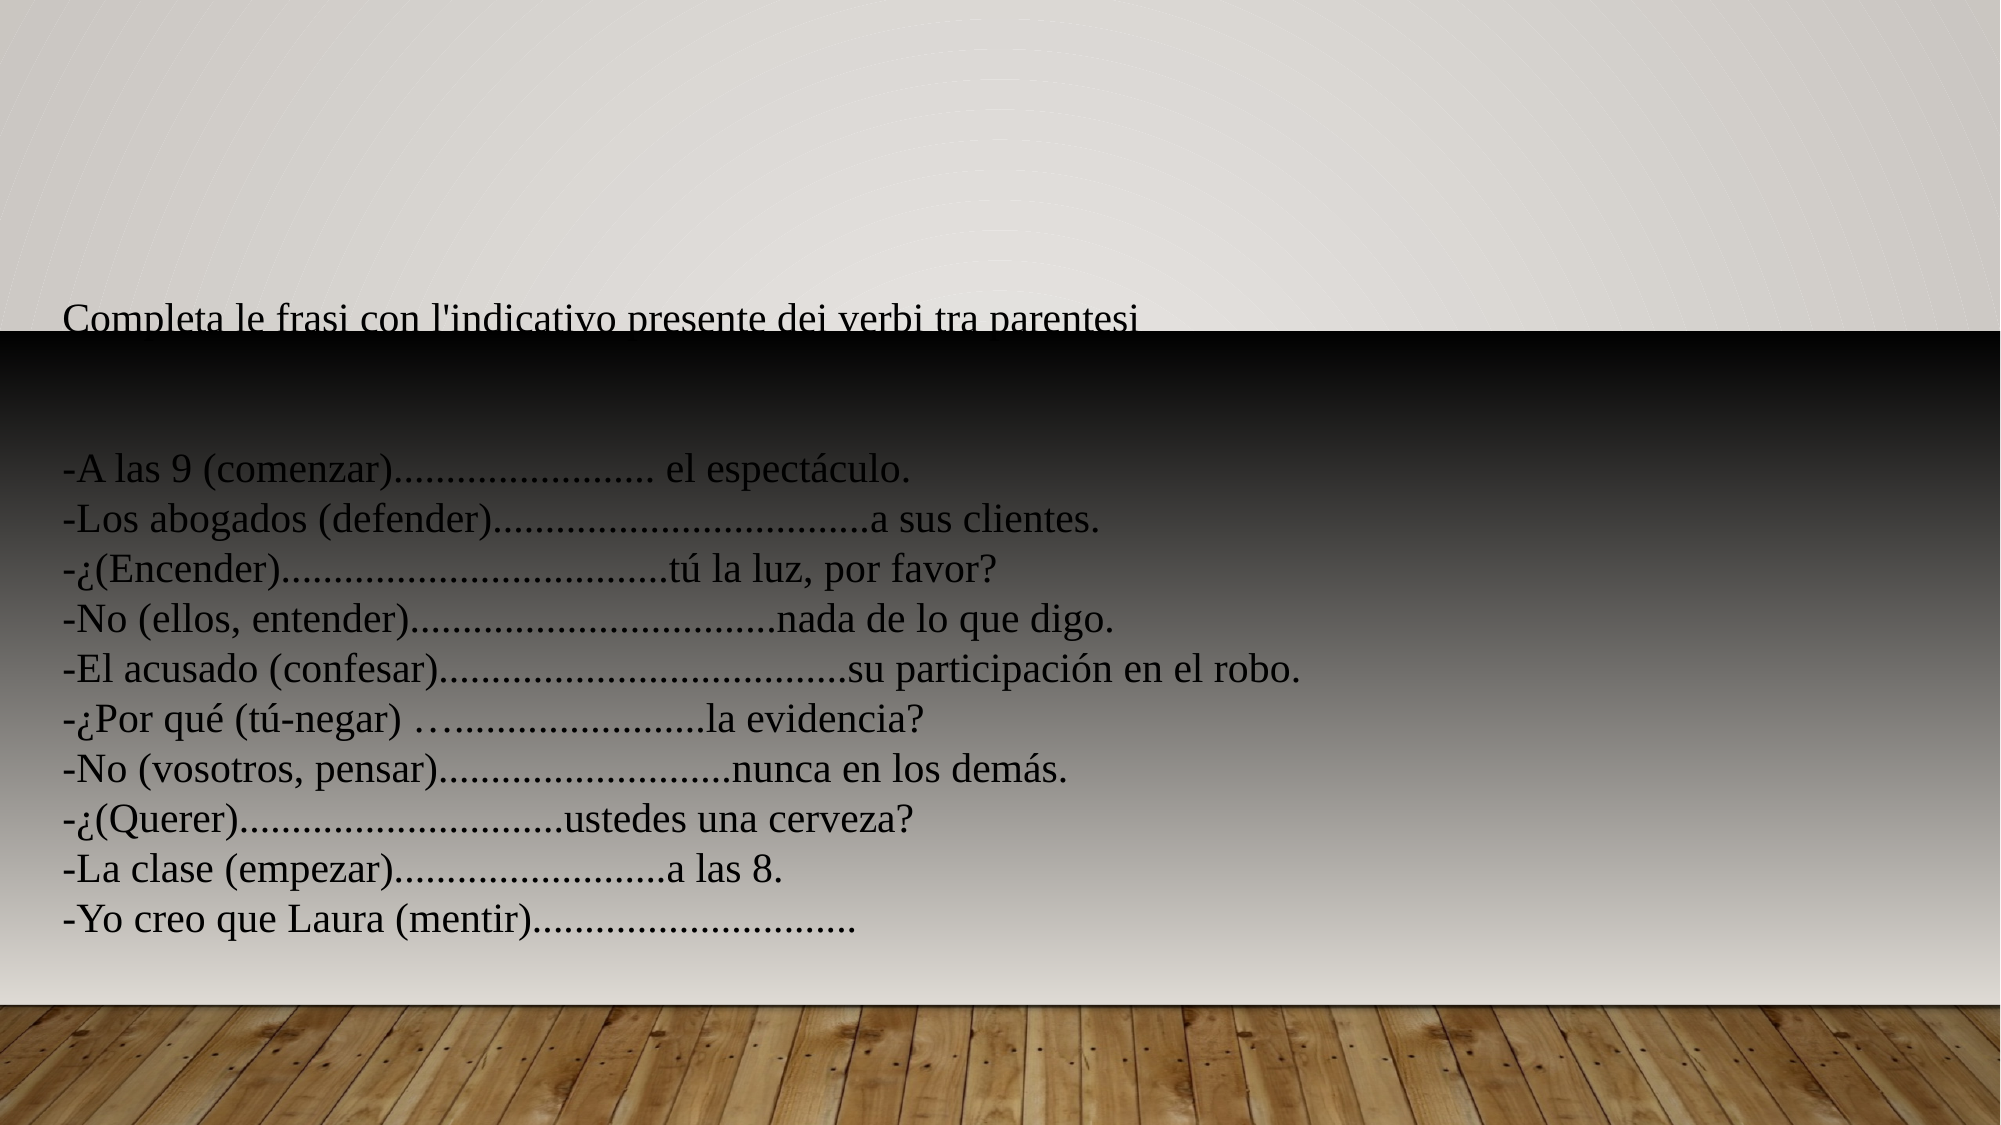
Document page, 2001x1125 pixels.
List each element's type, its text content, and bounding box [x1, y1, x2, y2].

text_box Completa le frasi con l'indicativo presente dei verbi tra parentesi -A las 9 (comenzar)......................... el espectáculo. -Los abogados (defender)....................................a sus clientes. -¿(Encender).....................................tú la luz, por favor? -No (ellos, entender)...................................nada de lo que digo. -El acusado (confesar).......................................su participación en el robo. -¿Por qué (tú-negar) …........................la evidencia? -No (vosotros, pensar)............................nunca en los demás. -¿(Querer)...............................ustedes una cerveza? -La clase (empezar)..........................a las 8. -Yo creo que Laura (mentir)............................... [47, 283, 1951, 955]
